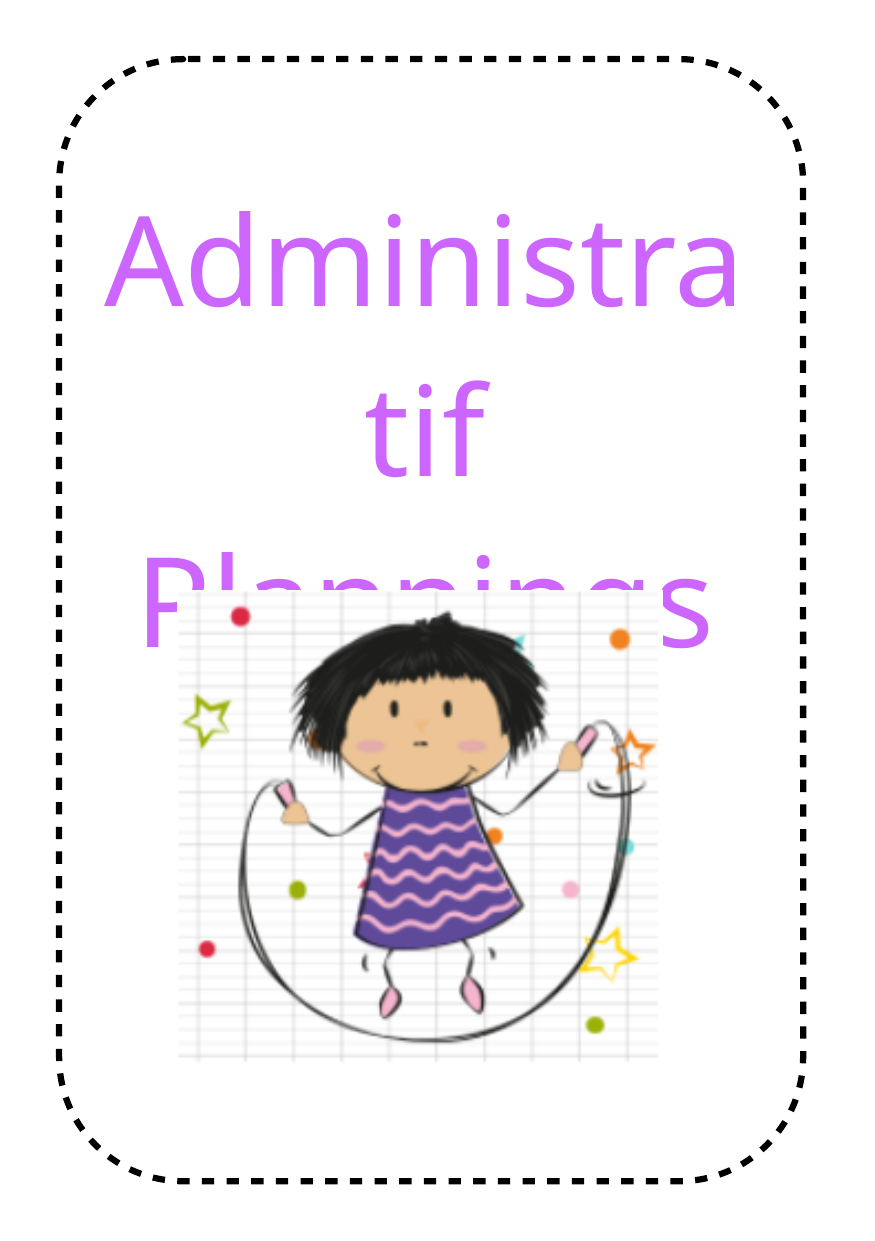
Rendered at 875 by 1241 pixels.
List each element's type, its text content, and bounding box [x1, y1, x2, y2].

title Administratif Plannings [82, 172, 768, 439]
picture [177, 590, 663, 1069]
